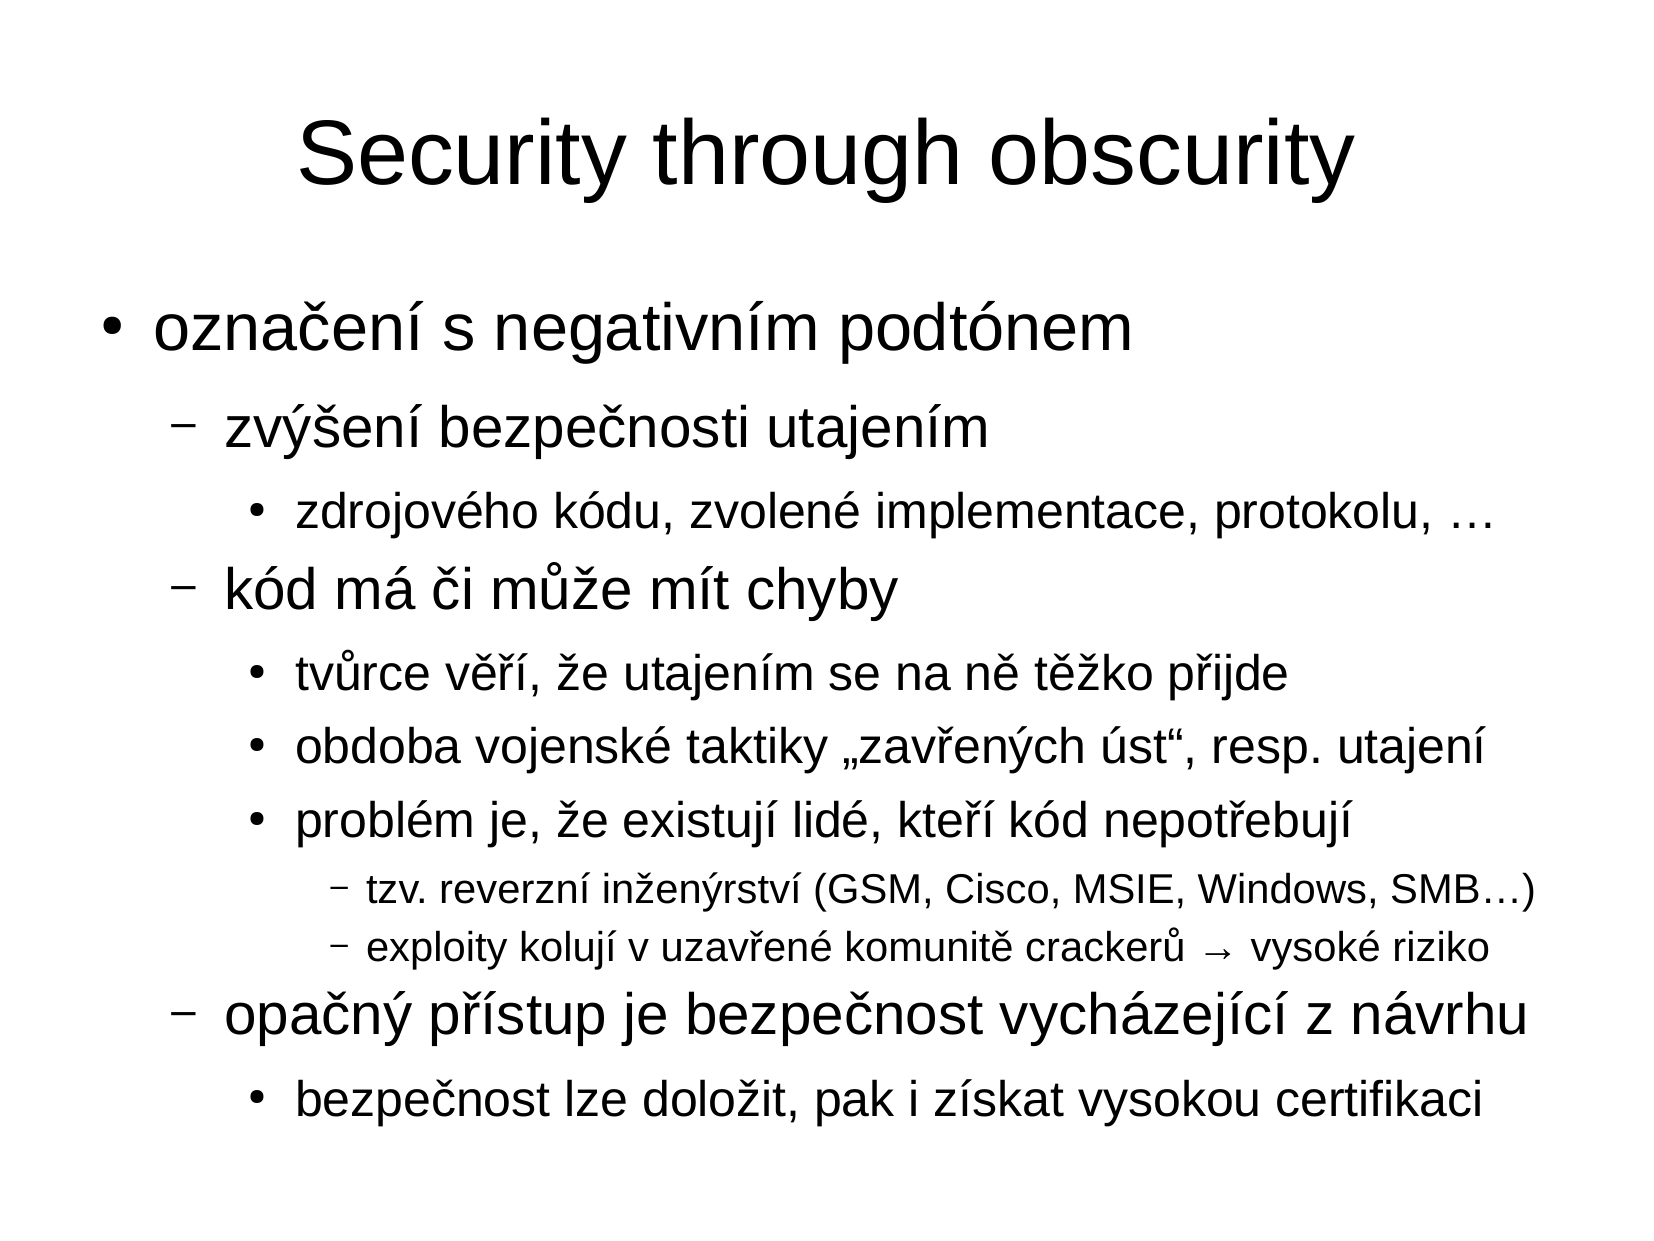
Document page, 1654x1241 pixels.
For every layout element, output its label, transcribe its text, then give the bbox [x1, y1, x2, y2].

title Security through obscurity [82, 56, 1571, 250]
list označení s negativním podtónem zvýšení bezpečnosti utajením zdrojového kódu, zvolené implementace, protokolu, … kód má či může mít chyby tvůrce věří, že utajením se na ně těžko přijde obdoba vojenské taktiky „zavřených úst“, resp. utajení problém je, že existují lidé, kteří kód nepotřebují tzv. reverzní inženýrství (GSM, Cisco, MSIE, Windows, SMB…) exploity kolují v uzavřené komunitě crackerů → vysoké riziko opačný přístup je bezpečnost vycházející z návrhu bezpečnost lze doložit, pak i získat vysokou certifikaci [82, 290, 1571, 1127]
